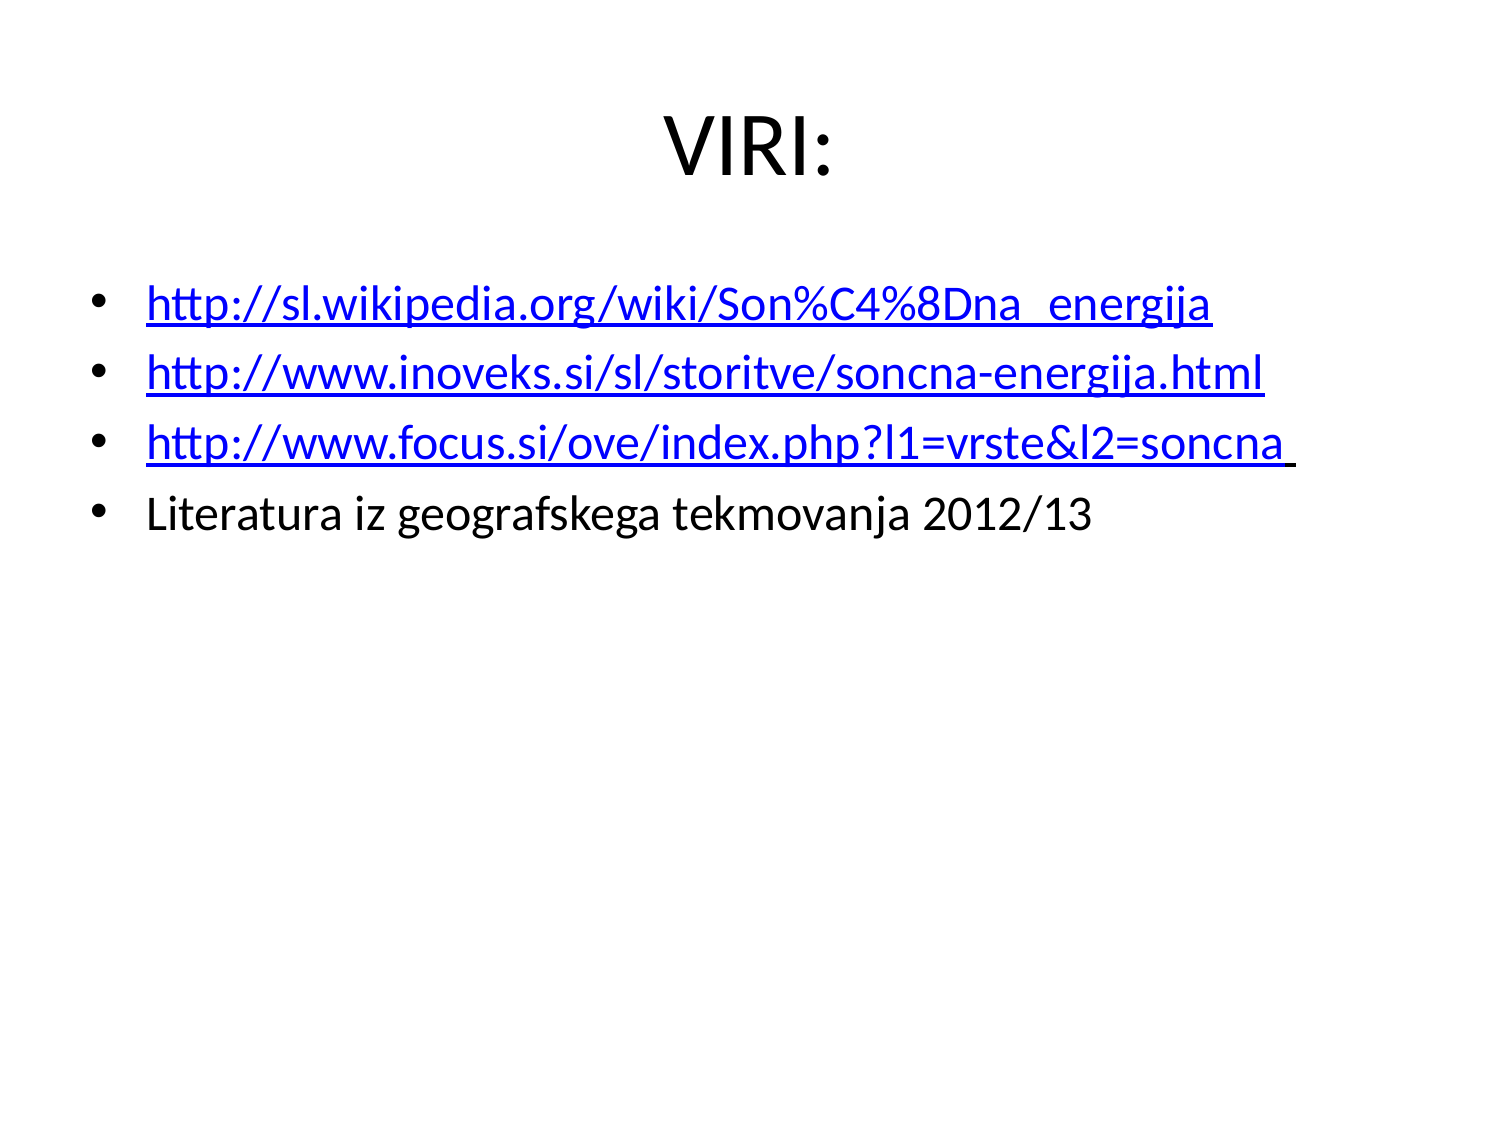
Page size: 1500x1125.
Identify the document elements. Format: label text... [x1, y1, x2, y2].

title VIRI: [75, 45, 1425, 233]
list http://sl.wikipedia.org/wiki/Son%C4%8Dna_energija http://www.inoveks.si/sl/storitve/soncna-energija.html http://www.focus.si/ove/index.php?l1=vrste&l2=soncna Literatura iz geografskega tekmovanja 2012/13 [75, 262, 1425, 1005]
